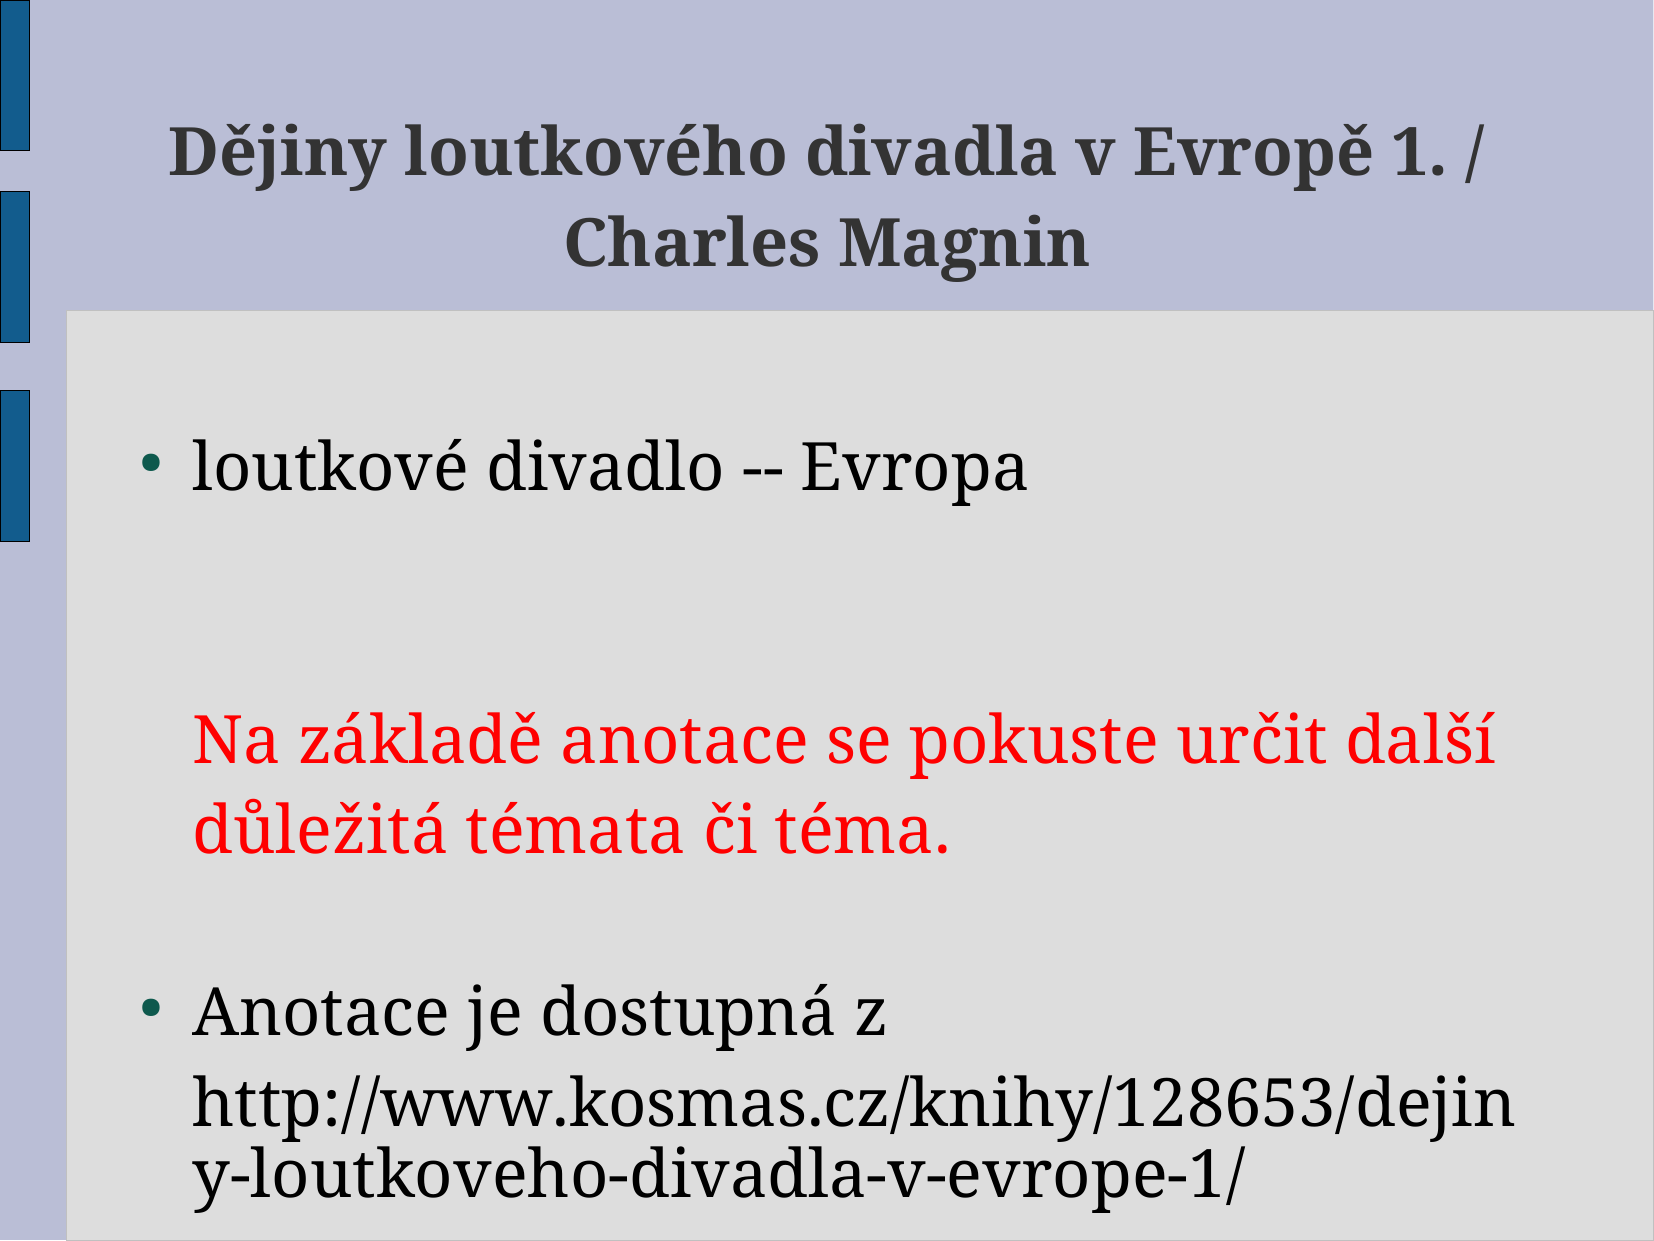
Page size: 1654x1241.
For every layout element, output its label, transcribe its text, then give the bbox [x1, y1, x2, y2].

list loutkové divadlo -- Evropa Na základě anotace se pokuste určit další důležitá témata či téma. Anotace je dostupná z http://www.kosmas.cz/knihy/128653/dejiny-loutkoveho-divadla-v-evrope-1/ [121, 344, 1534, 1112]
title Dějiny loutkového divadla v Evropě 1. / Charles Magnin [121, 98, 1534, 291]
